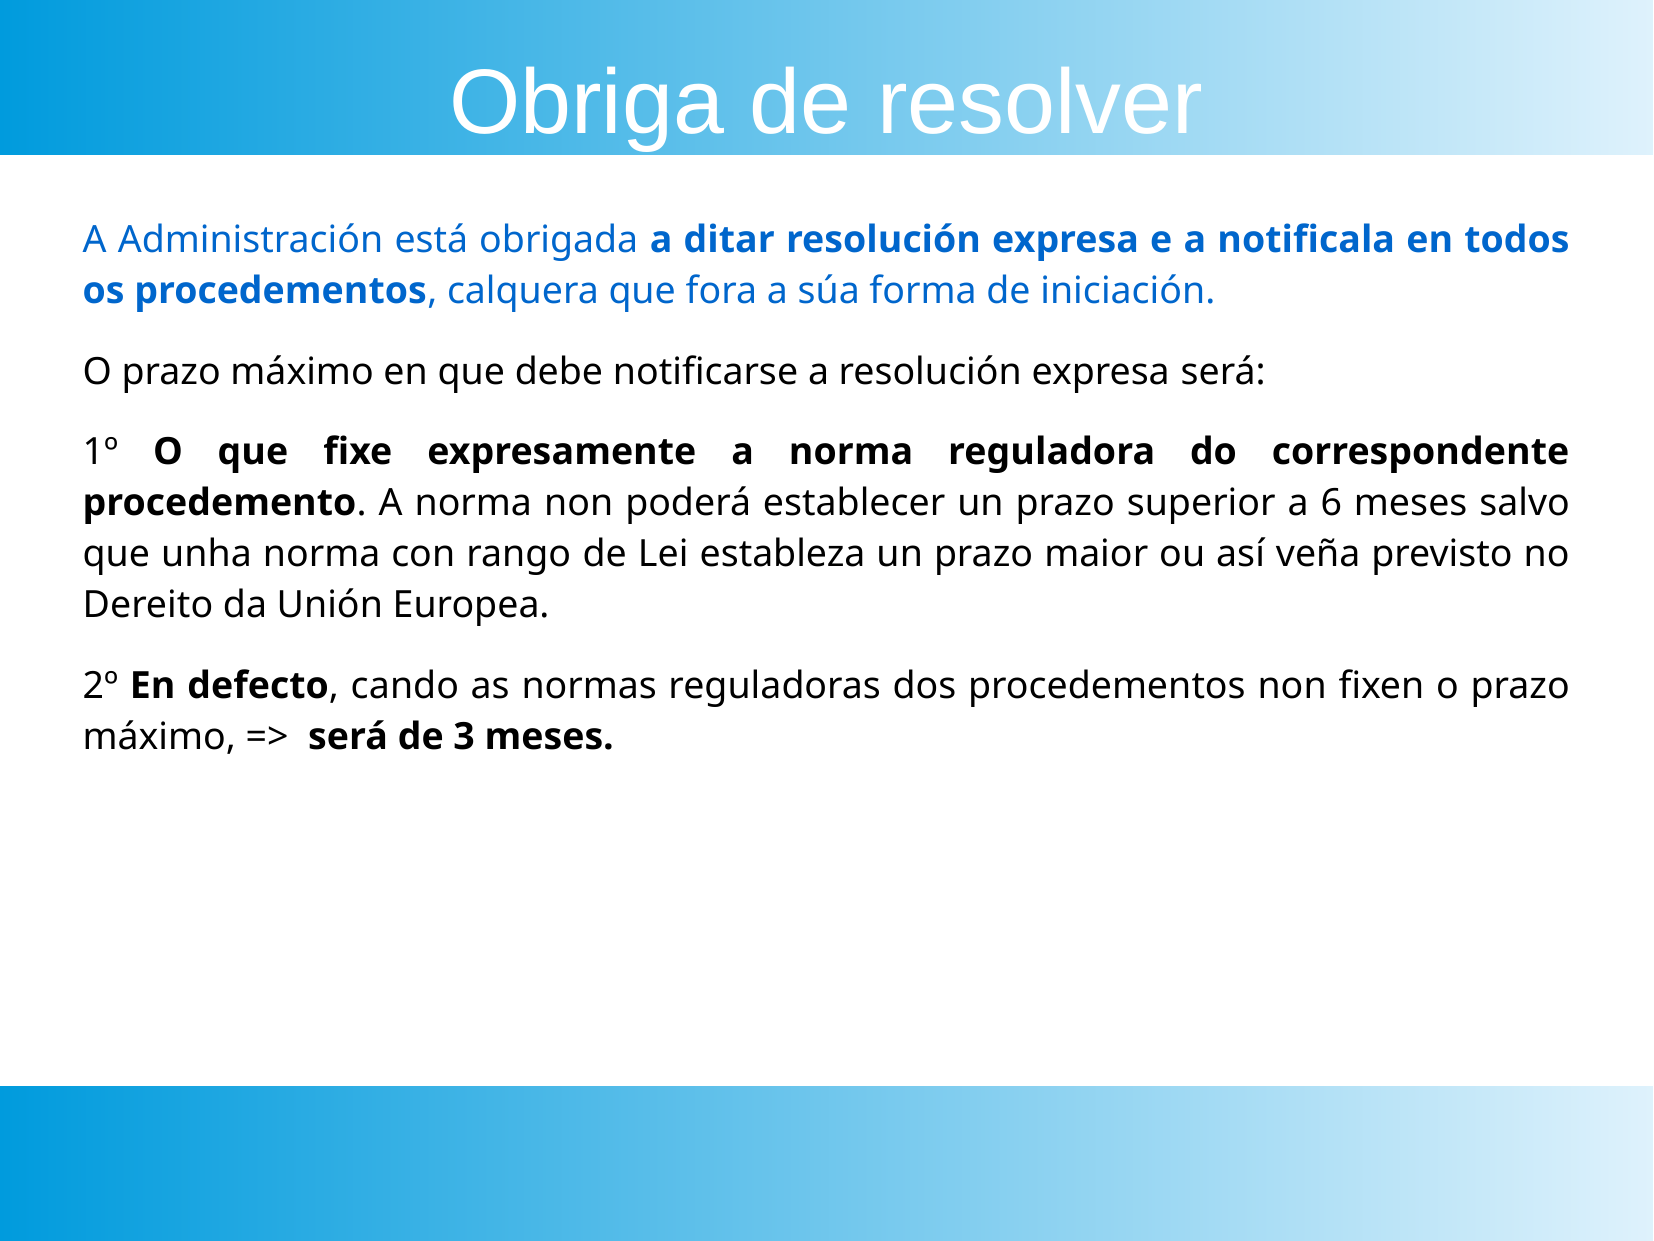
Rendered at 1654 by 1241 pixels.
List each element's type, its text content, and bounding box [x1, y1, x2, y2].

title Obriga de resolver [82, 49, 1571, 155]
list A Administración está obrigada a ditar resolución expresa e a notificala en todos os procedementos, calquera que fora a súa forma de iniciación. O prazo máximo en que debe notificarse a resolución expresa será: 1º O que fixe expresamente a norma reguladora do correspondente procedemento. A norma non poderá establecer un prazo superior a 6 meses salvo que unha norma con rango de Lei estableza un prazo maior ou así veña previsto no Dereito da Unión Europea. 2º En defecto, cando as normas reguladoras dos procedementos non fixen o prazo máximo, => será de 3 meses. [82, 212, 1571, 932]
